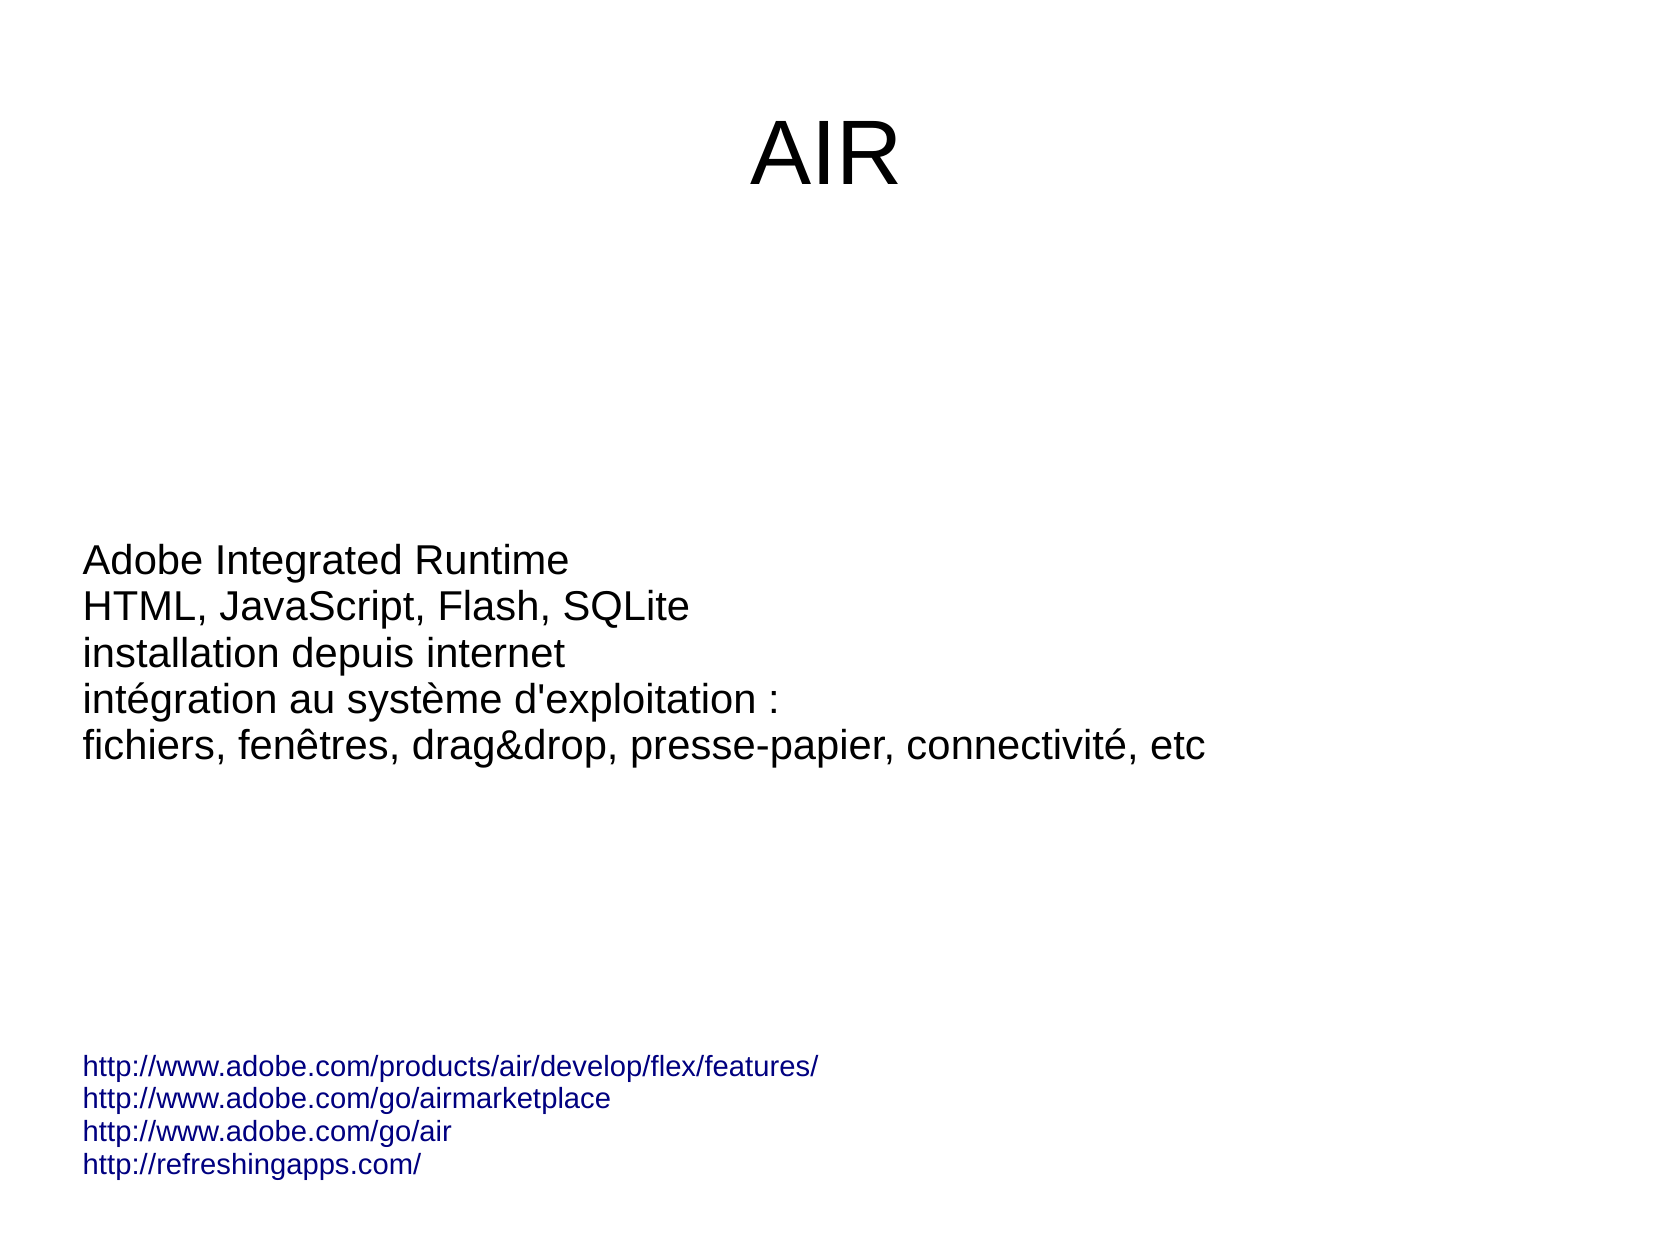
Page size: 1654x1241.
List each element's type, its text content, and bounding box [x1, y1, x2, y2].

subtitle Adobe Integrated Runtime HTML, JavaScript, Flash, SQLite installation depuis internet intégration au système d'exploitation : fichiers, fenêtres, drag&drop, presse-papier, connectivité, etc [82, 273, 1571, 1039]
text_box http://www.adobe.com/products/air/develop/flex/features/ http://www.adobe.com/go/airmarketplace http://www.adobe.com/go/air http://refreshingapps.com/ [82, 1039, 1648, 1224]
title AIR [82, 49, 1571, 257]
